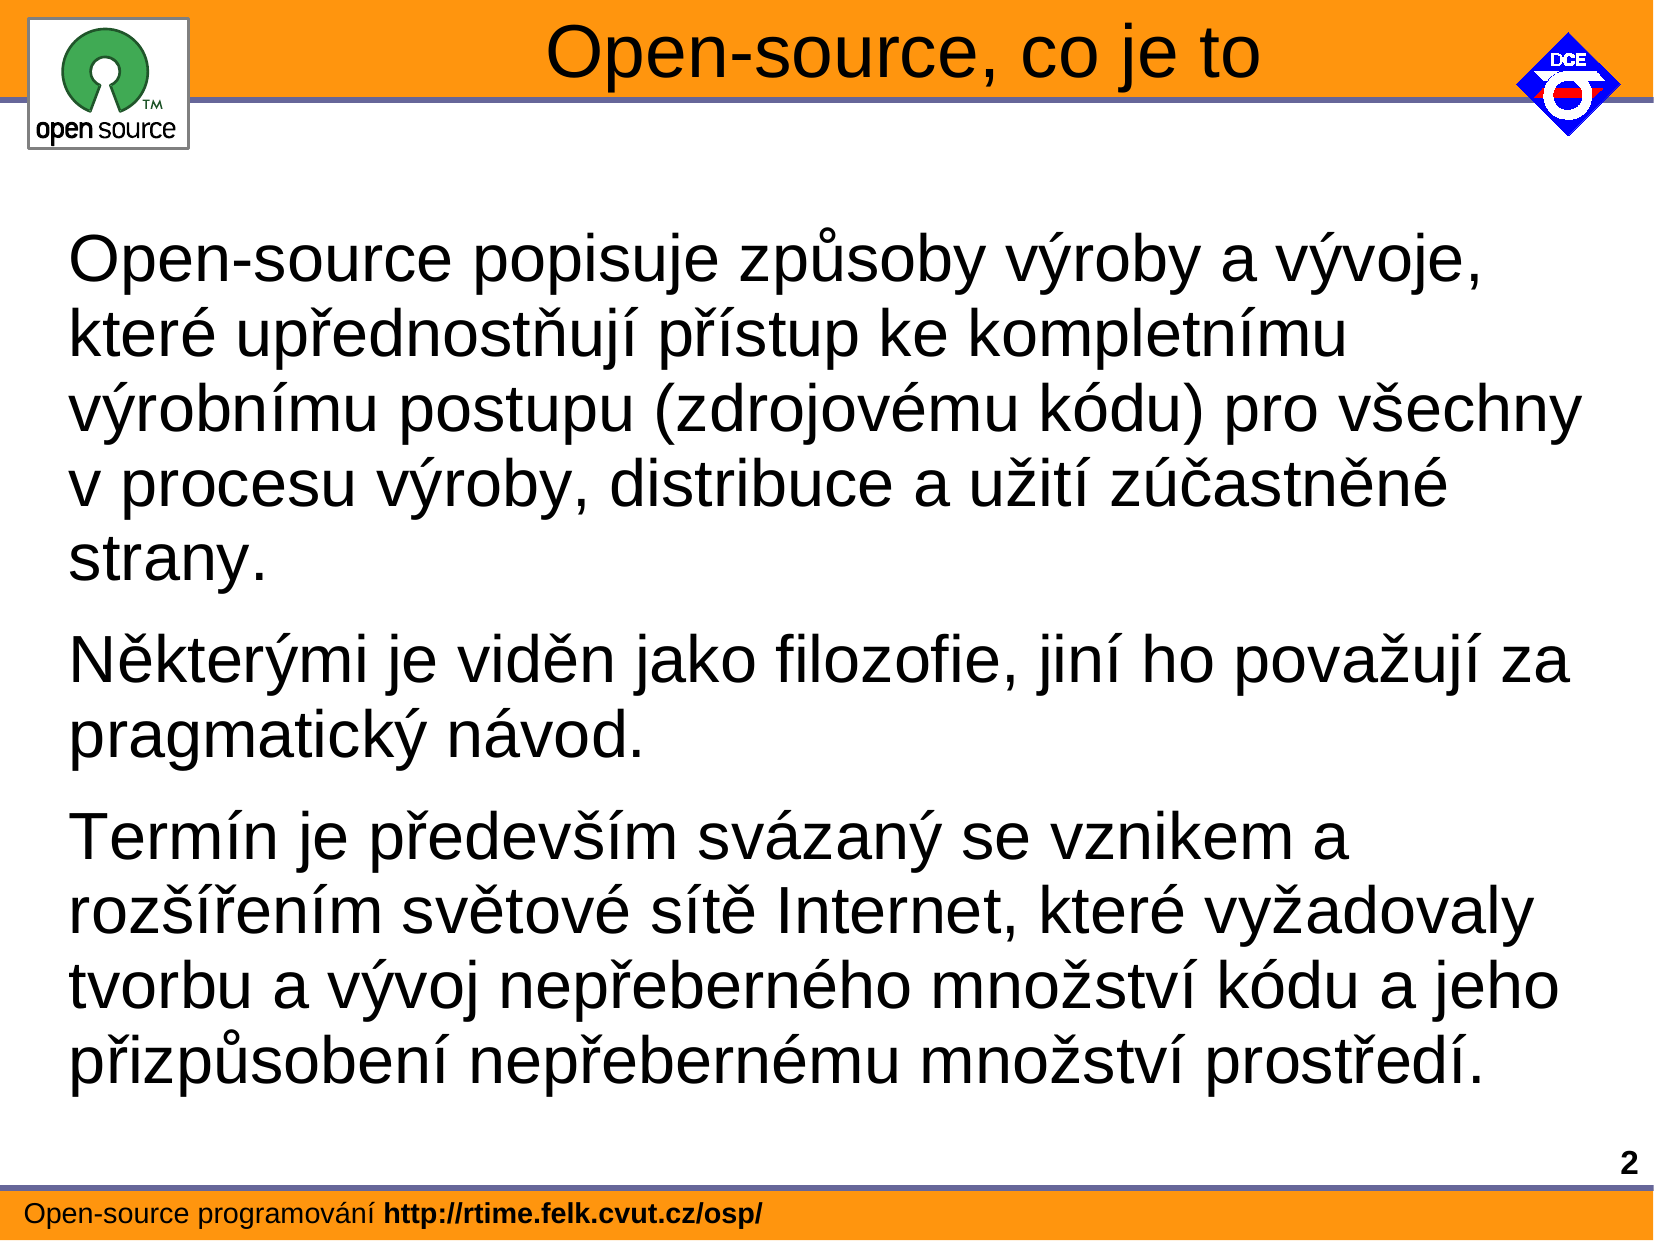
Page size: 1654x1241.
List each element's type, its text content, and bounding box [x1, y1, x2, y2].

subtitle Open-source popisuje způsoby výroby a vývoje, které upřednostňují přístup ke kompletnímu výrobnímu postupu (zdrojovému kódu) pro všechny v procesu výroby, distribuce a užití zúčastněné strany. Některými je viděn jako filozofie, jiní ho považují za pragmatický návod. Termín je především svázaný se vznikem a rozšířením světové sítě Internet, které vyžadovaly tvorbu a vývoj nepřeberného množství kódu a jeho přizpůsobení nepřebernému množství prostředí. [68, 175, 1592, 1144]
title Open-source, co je to [178, 4, 1631, 98]
